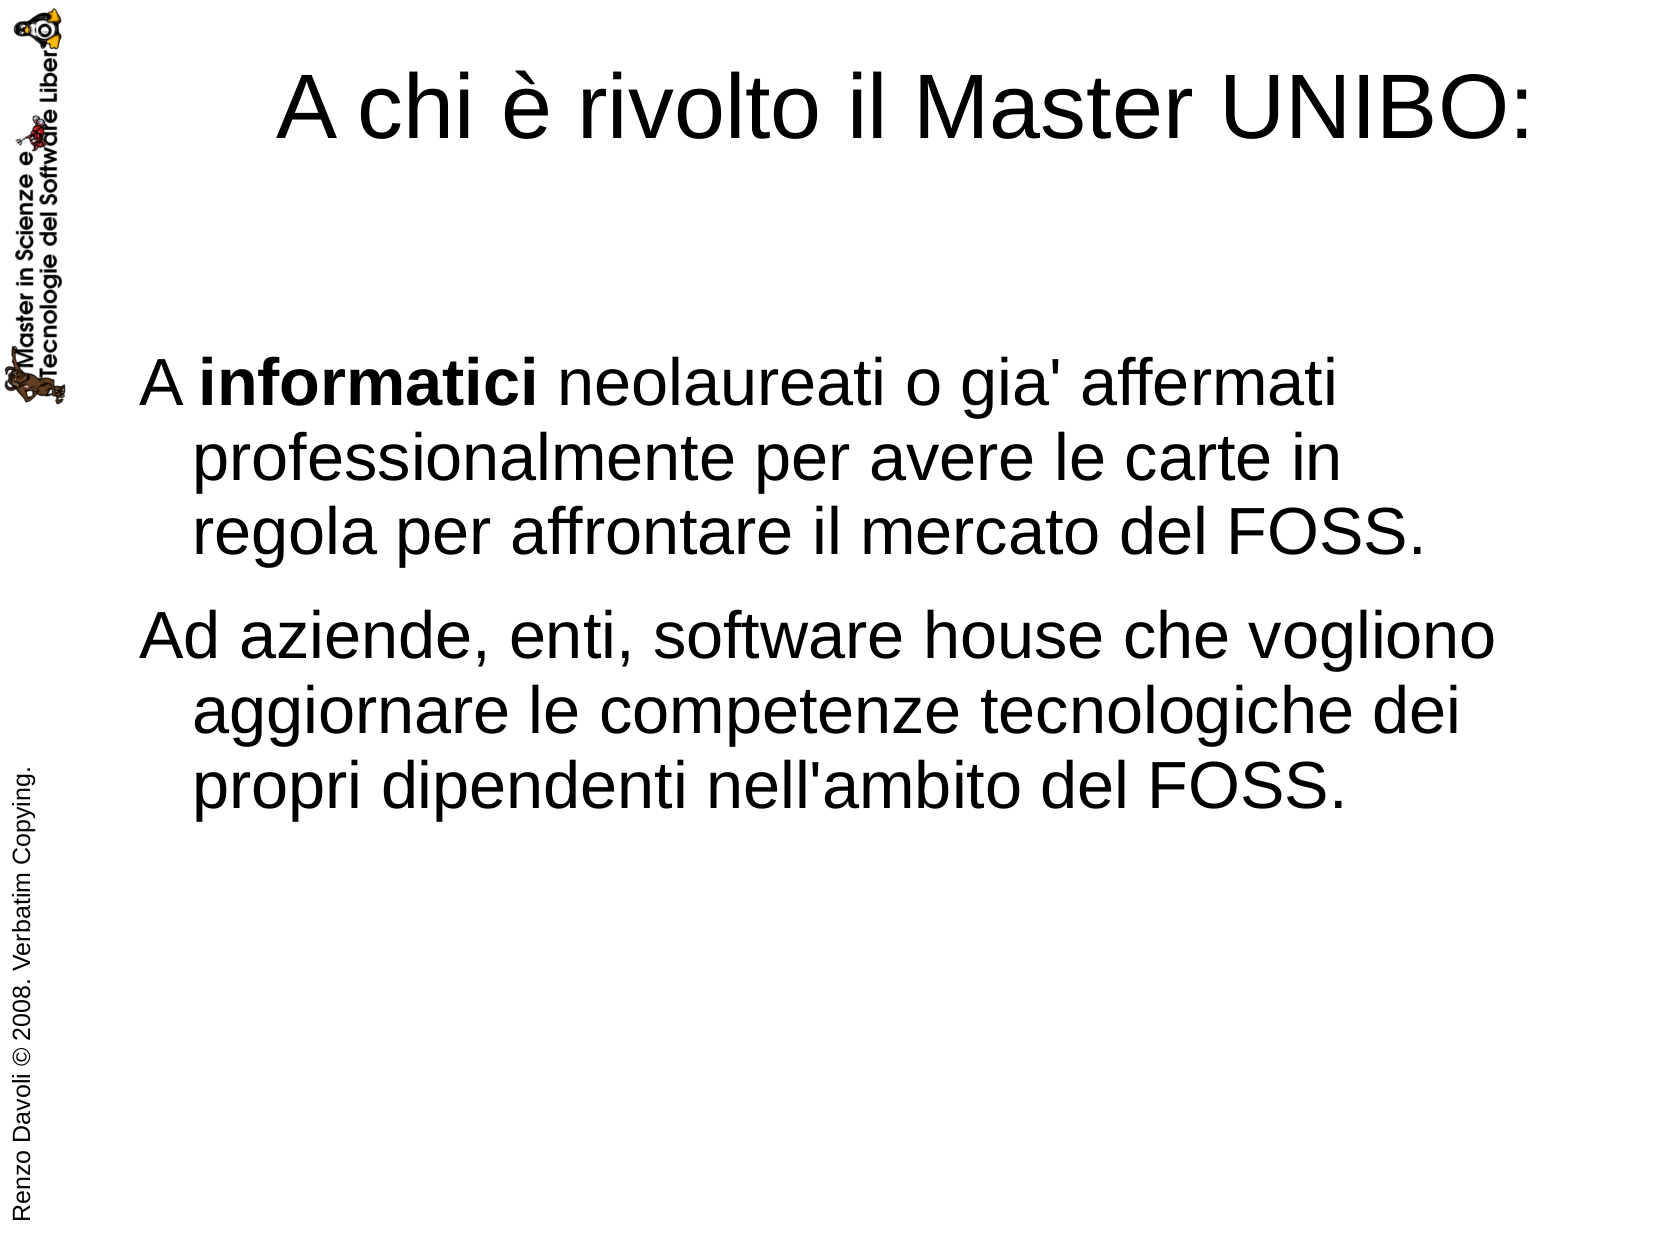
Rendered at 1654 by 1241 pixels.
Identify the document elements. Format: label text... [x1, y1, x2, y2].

list A informatici neolaureati o gia' affermati professionalmente per avere le carte in regola per affrontare il mercato del FOSS. Ad aziende, enti, software house che vogliono aggiornare le competenze tecnologiche dei propri dipendenti nell'ambito del FOSS. [121, 344, 1534, 1127]
title A chi è rivolto il Master UNIBO: [187, 3, 1600, 211]
picture [1, 2, 69, 413]
